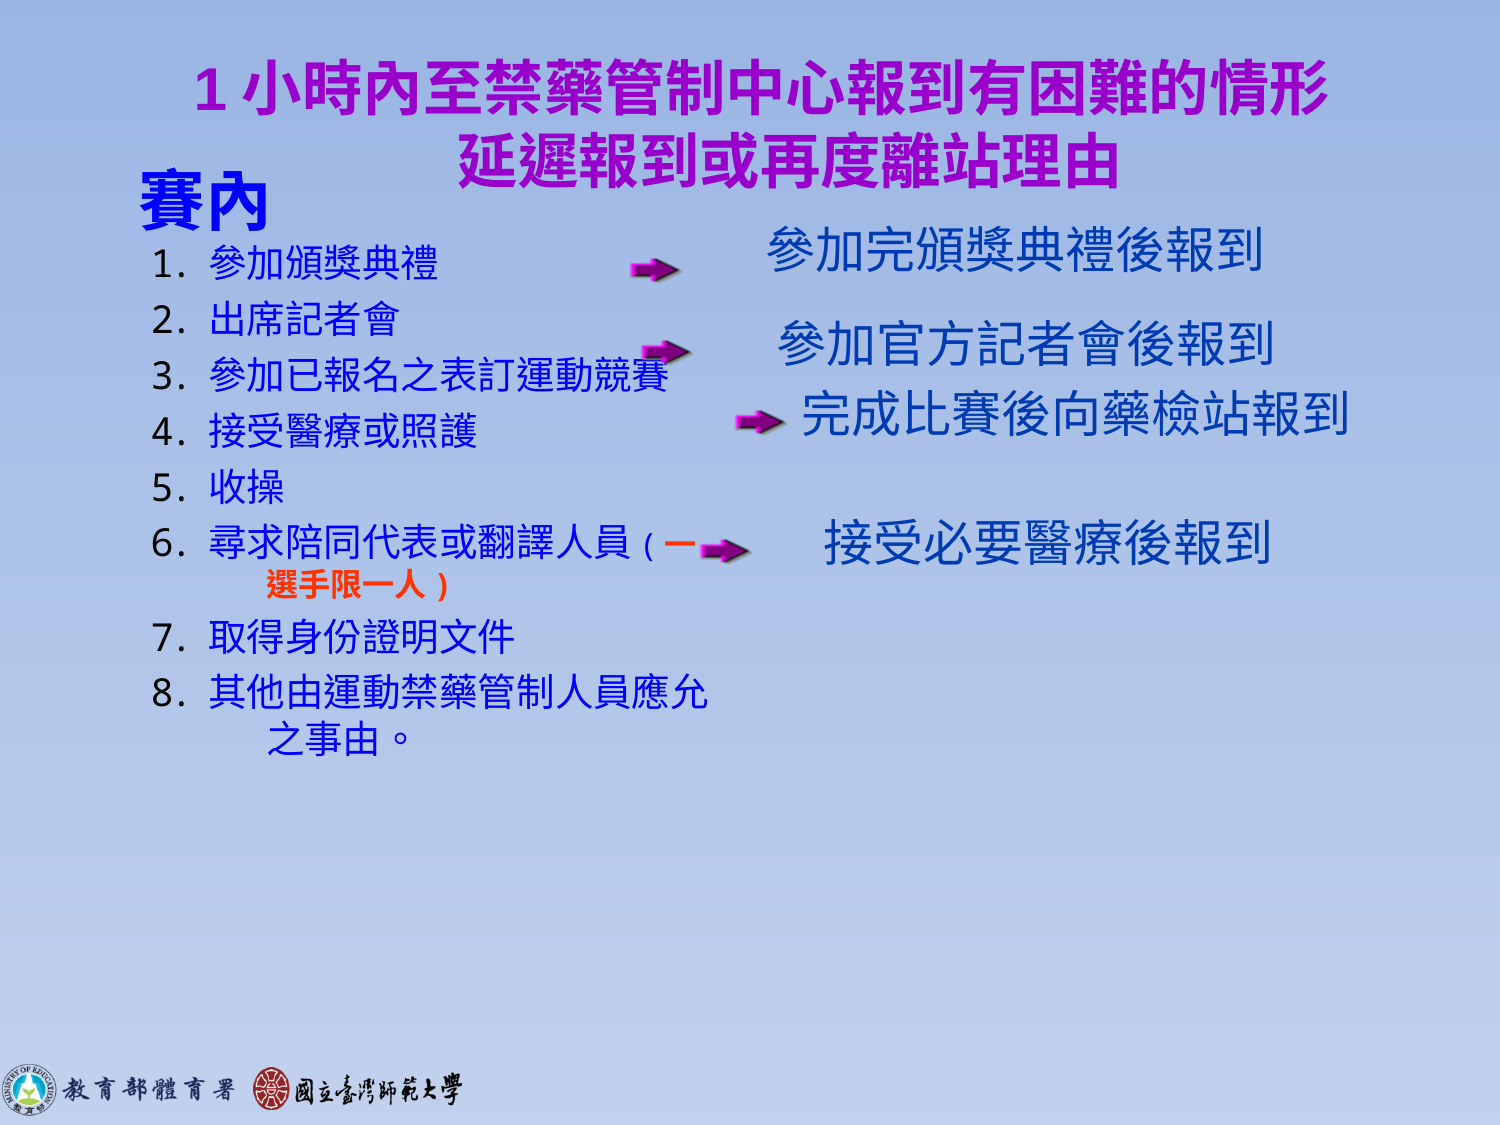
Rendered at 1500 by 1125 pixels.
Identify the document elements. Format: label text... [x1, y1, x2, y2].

picture [632, 328, 739, 379]
list 賽內 [123, 125, 732, 247]
picture [726, 398, 786, 449]
picture [691, 527, 798, 578]
title 1小時內至禁藥管制中心報到有困難的情形 延遲報到或再度離站理由 [147, 42, 1377, 158]
text_box 參加完頒獎典禮後報到 [750, 211, 1280, 286]
text_box 參加官方記者會後報到 [762, 305, 1404, 380]
list 參加頒獎典禮 出席記者會 參加已報名之表訂運動競賽 接受醫療或照護 收操 尋求陪同代表或翻譯人員(一選手限一人) 取得身份證明文件 其他由運動禁藥管制人員應允之事由。 [135, 231, 744, 771]
text_box 接受必要醫療後報到 [809, 504, 1401, 579]
text_box 完成比賽後向藥檢站報到 [786, 375, 1500, 450]
picture [621, 246, 728, 297]
